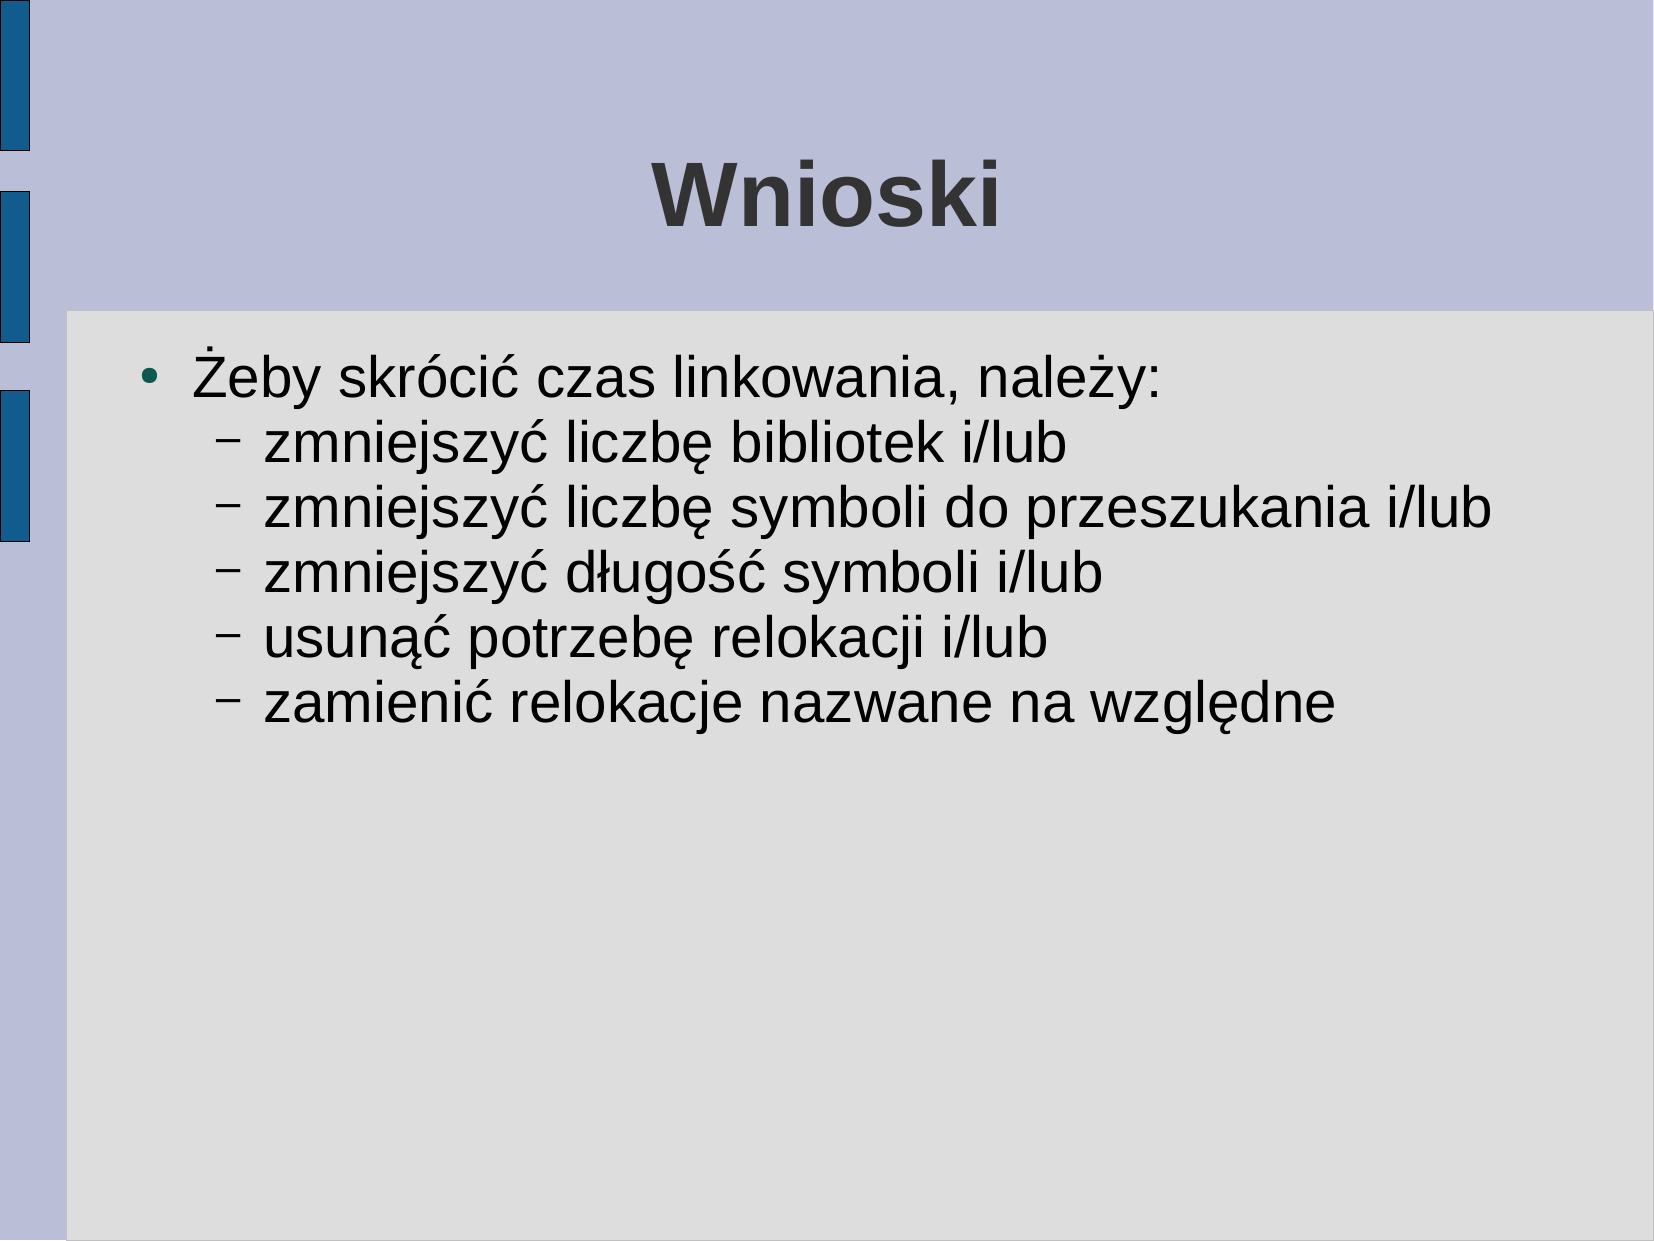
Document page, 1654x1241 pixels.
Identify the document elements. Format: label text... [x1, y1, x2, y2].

title Wnioski [121, 91, 1534, 299]
list Żeby skrócić czas linkowania, należy: zmniejszyć liczbę bibliotek i/lub zmniejszyć liczbę symboli do przeszukania i/lub zmniejszyć długość symboli i/lub usunąć potrzebę relokacji i/lub zamienić relokacje nazwane na względne [121, 344, 1534, 1127]
